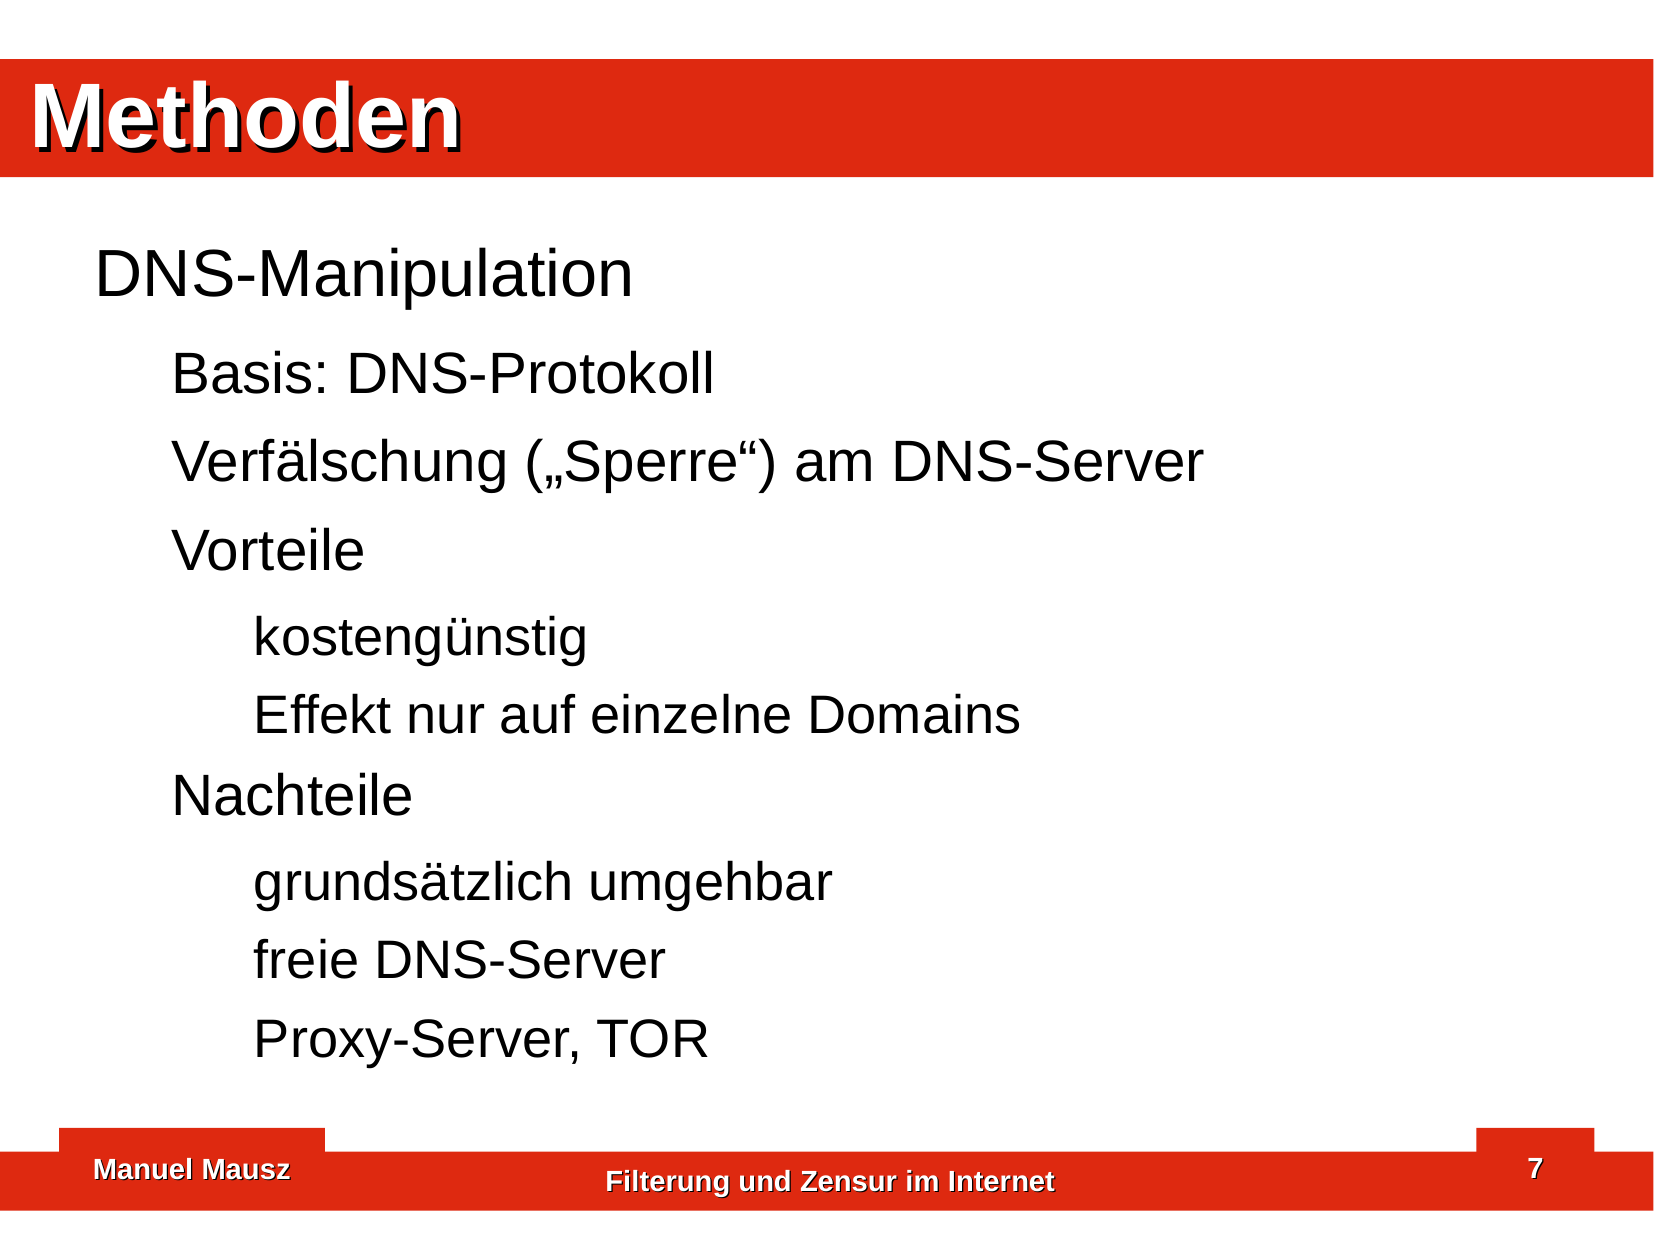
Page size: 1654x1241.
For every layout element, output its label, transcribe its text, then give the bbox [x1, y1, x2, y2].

list DNS-Manipulation Basis: DNS-Protokoll Verfälschung („Sperre“) am DNS-Server Vorteile kostengünstig Effekt nur auf einzelne Domains Nachteile grundsätzlich umgehbar freie DNS-Server Proxy-Server, TOR [76, 236, 1565, 1069]
title Methoden [29, 64, 1625, 168]
